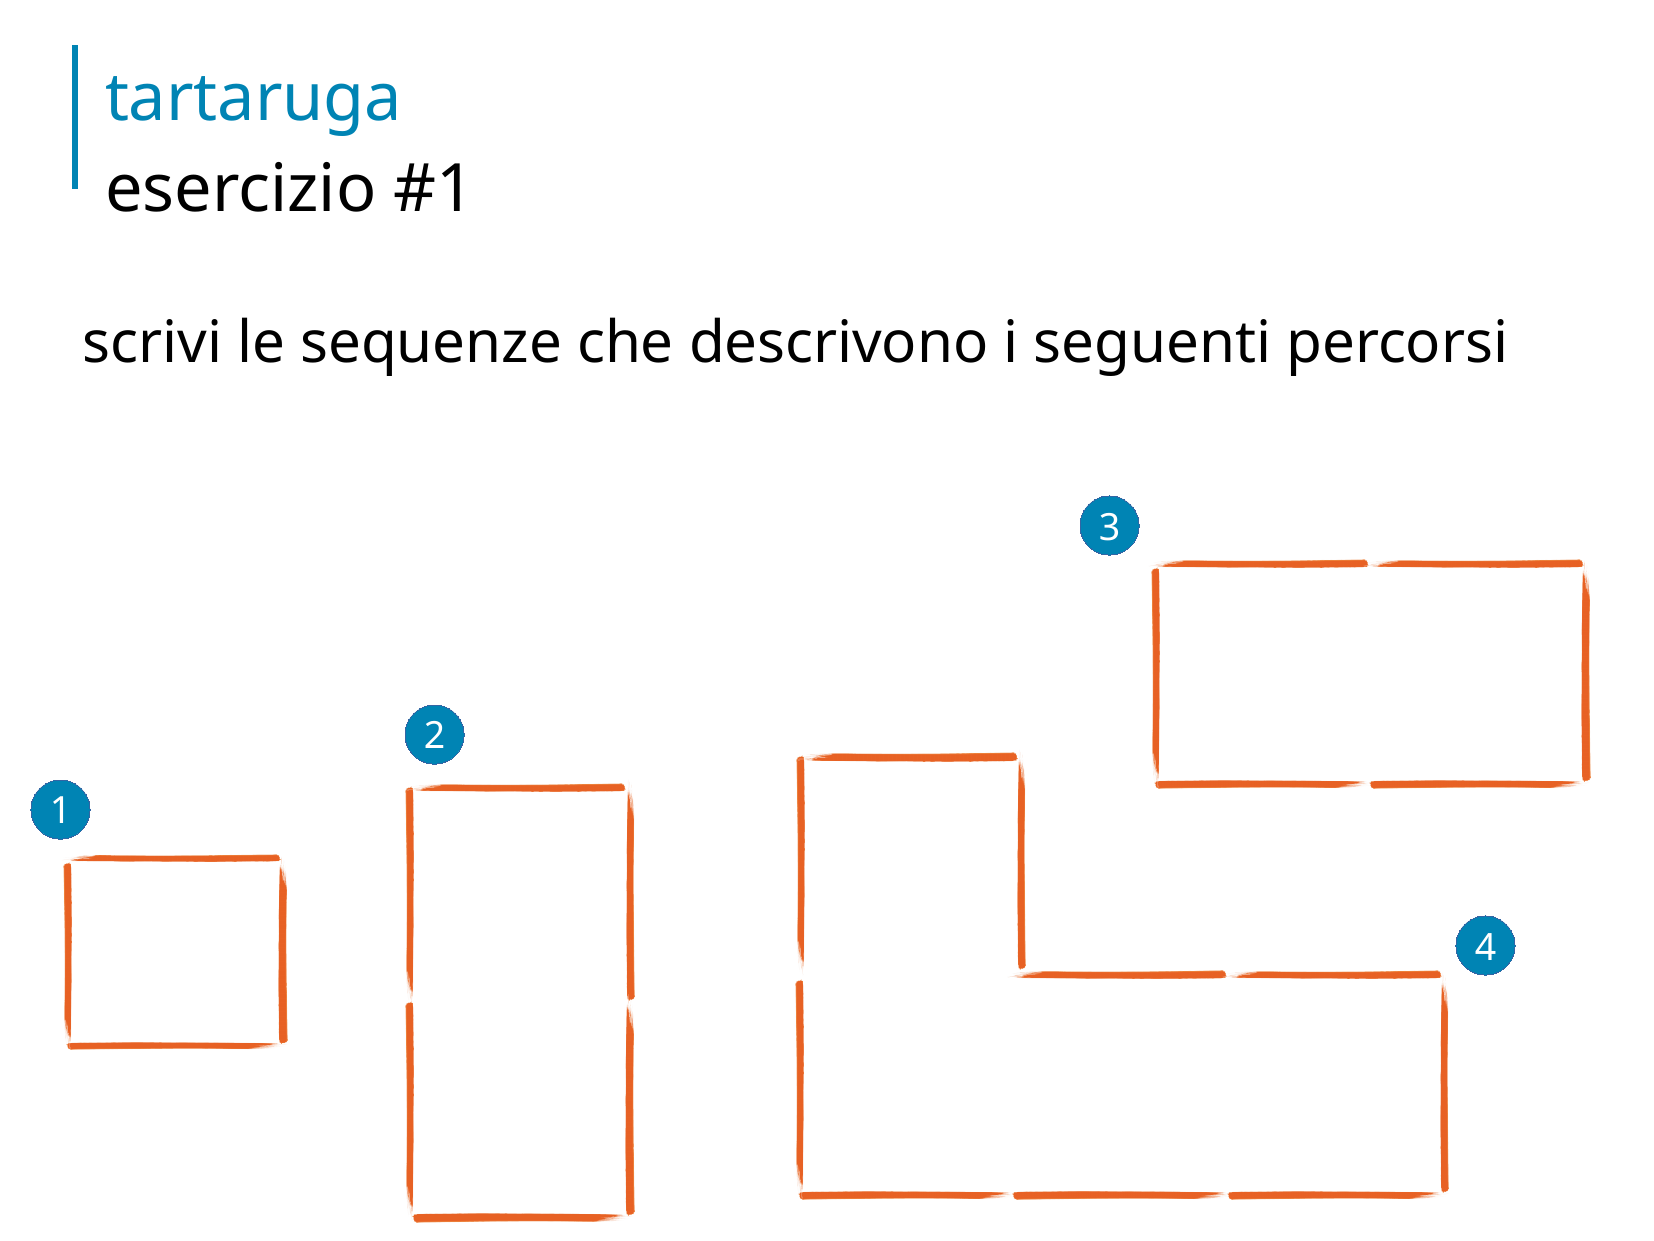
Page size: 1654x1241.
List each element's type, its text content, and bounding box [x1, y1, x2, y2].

list scrivi le sequenze che descrivono i seguenti percorsi [82, 300, 1571, 1126]
title tartaruga esercizio #1 [105, 49, 1571, 200]
picture [60, 855, 82, 1051]
picture [405, 1126, 635, 1223]
picture [1571, 559, 1591, 789]
picture [795, 1126, 1449, 1201]
text_box 1 [30, 780, 82, 840]
